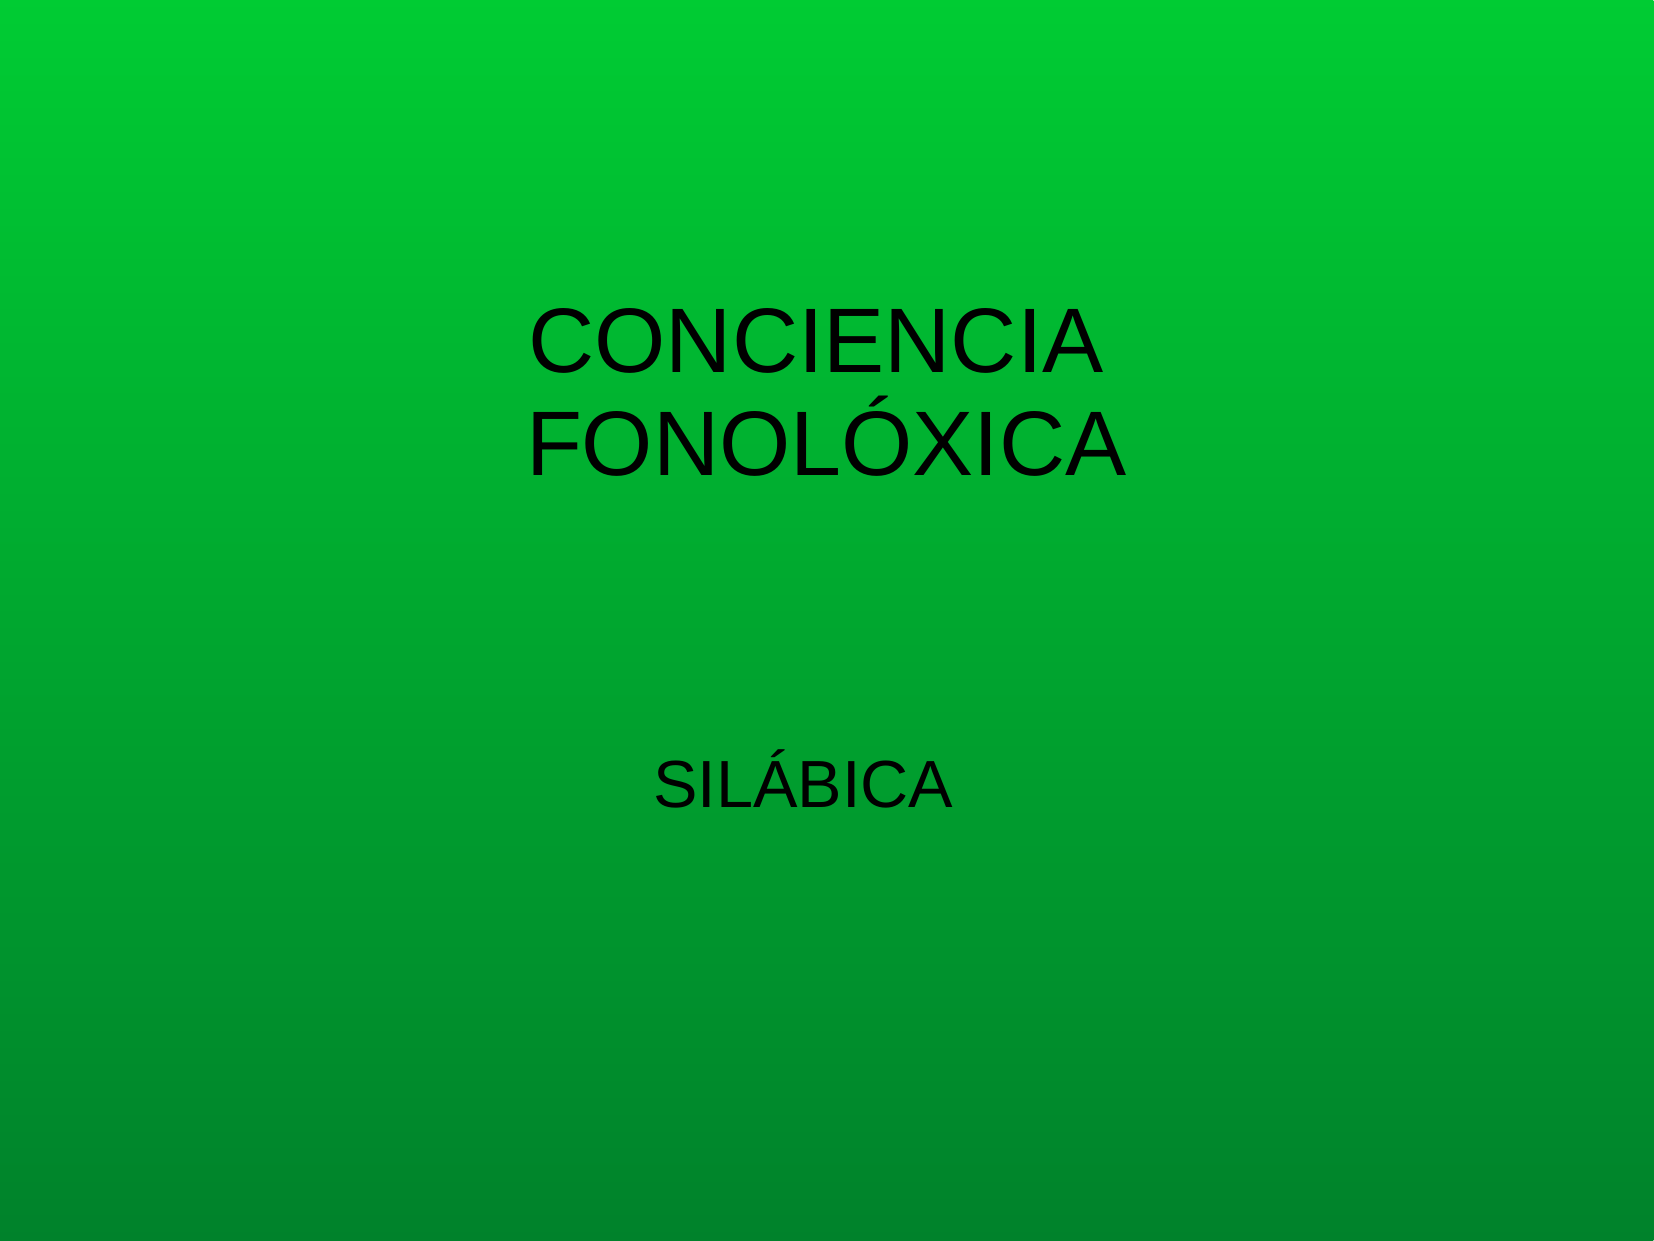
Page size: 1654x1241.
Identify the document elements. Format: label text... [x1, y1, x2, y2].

subtitle SILÁBICA [59, 425, 1548, 1145]
title CONCIENCIA FONOLÓXICA [82, 289, 1571, 497]
